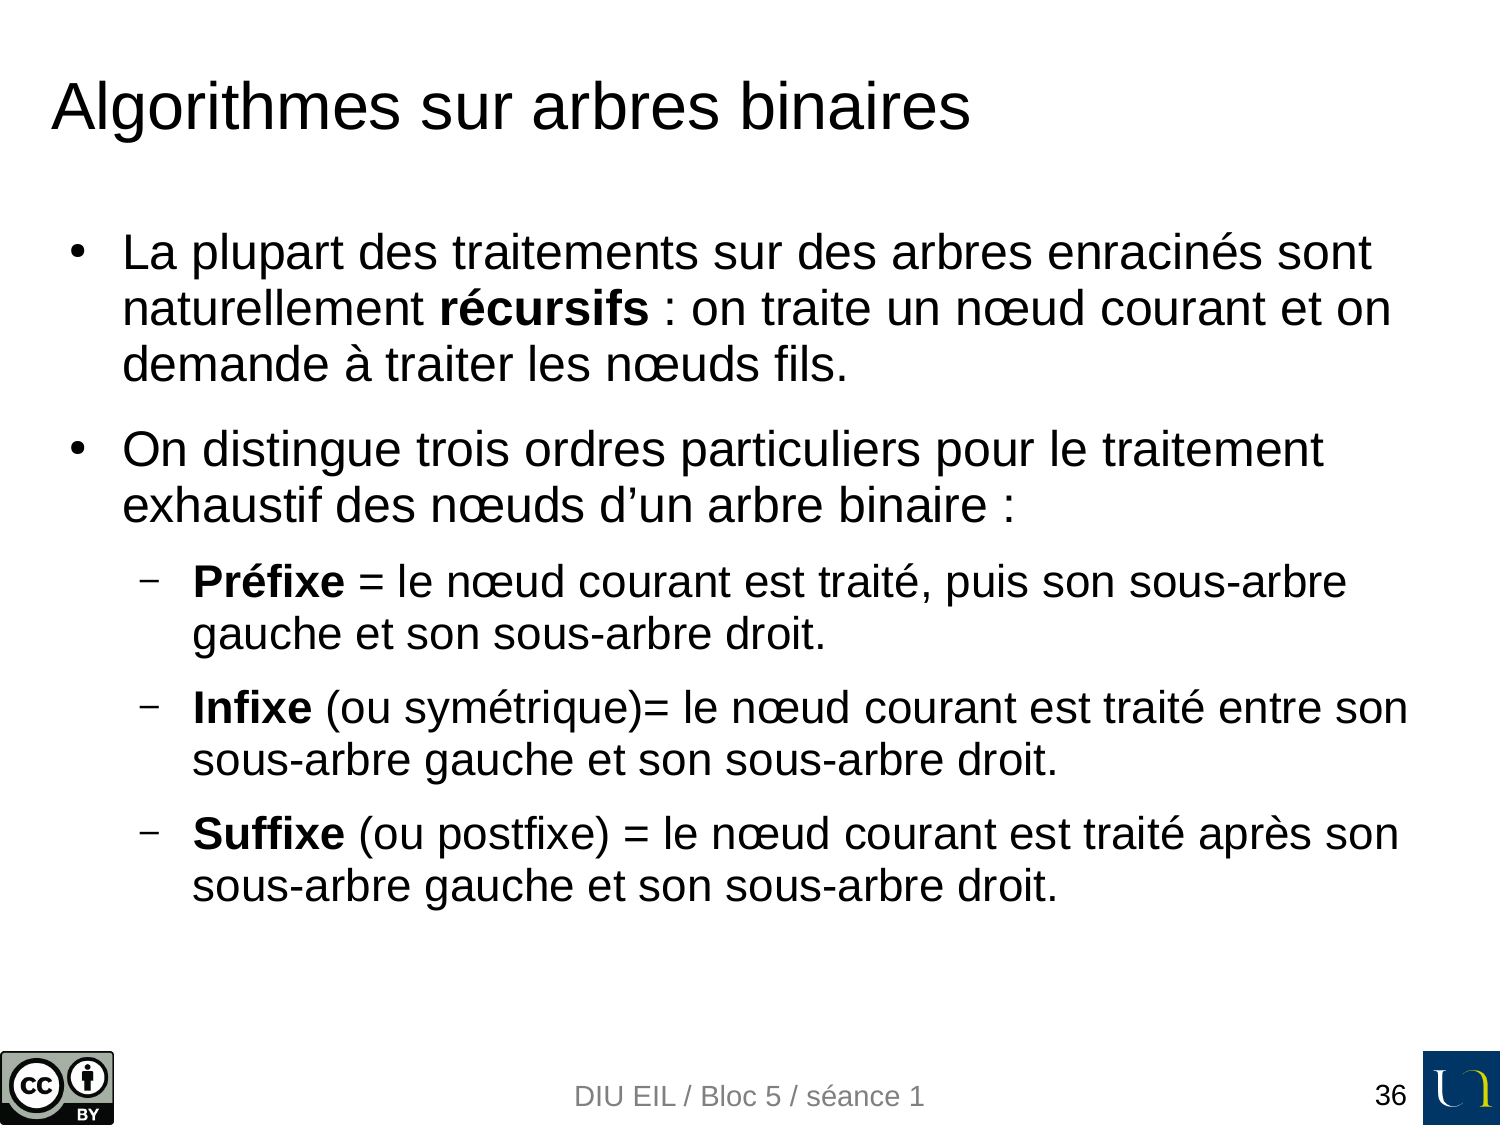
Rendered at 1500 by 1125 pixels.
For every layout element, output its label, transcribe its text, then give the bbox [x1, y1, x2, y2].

list La plupart des traitements sur des arbres enracinés sont naturellement récursifs : on traite un nœud courant et on demande à traiter les nœuds fils. On distingue trois ordres particuliers pour le traitement exhaustif des nœuds d’un arbre binaire : Préfixe = le nœud courant est traité, puis son sous-arbre gauche et son sous-arbre droit. Infixe (ou symétrique)= le nœud courant est traité entre son sous-arbre gauche et son sous-arbre droit. Suffixe (ou postfixe) = le nœud courant est traité après son sous-arbre gauche et son sous-arbre droit. [51, 224, 1449, 1052]
picture [0, 1051, 114, 1125]
title Algorithmes sur arbres binaires [51, 44, 1449, 170]
picture [1417, 1051, 1500, 1125]
